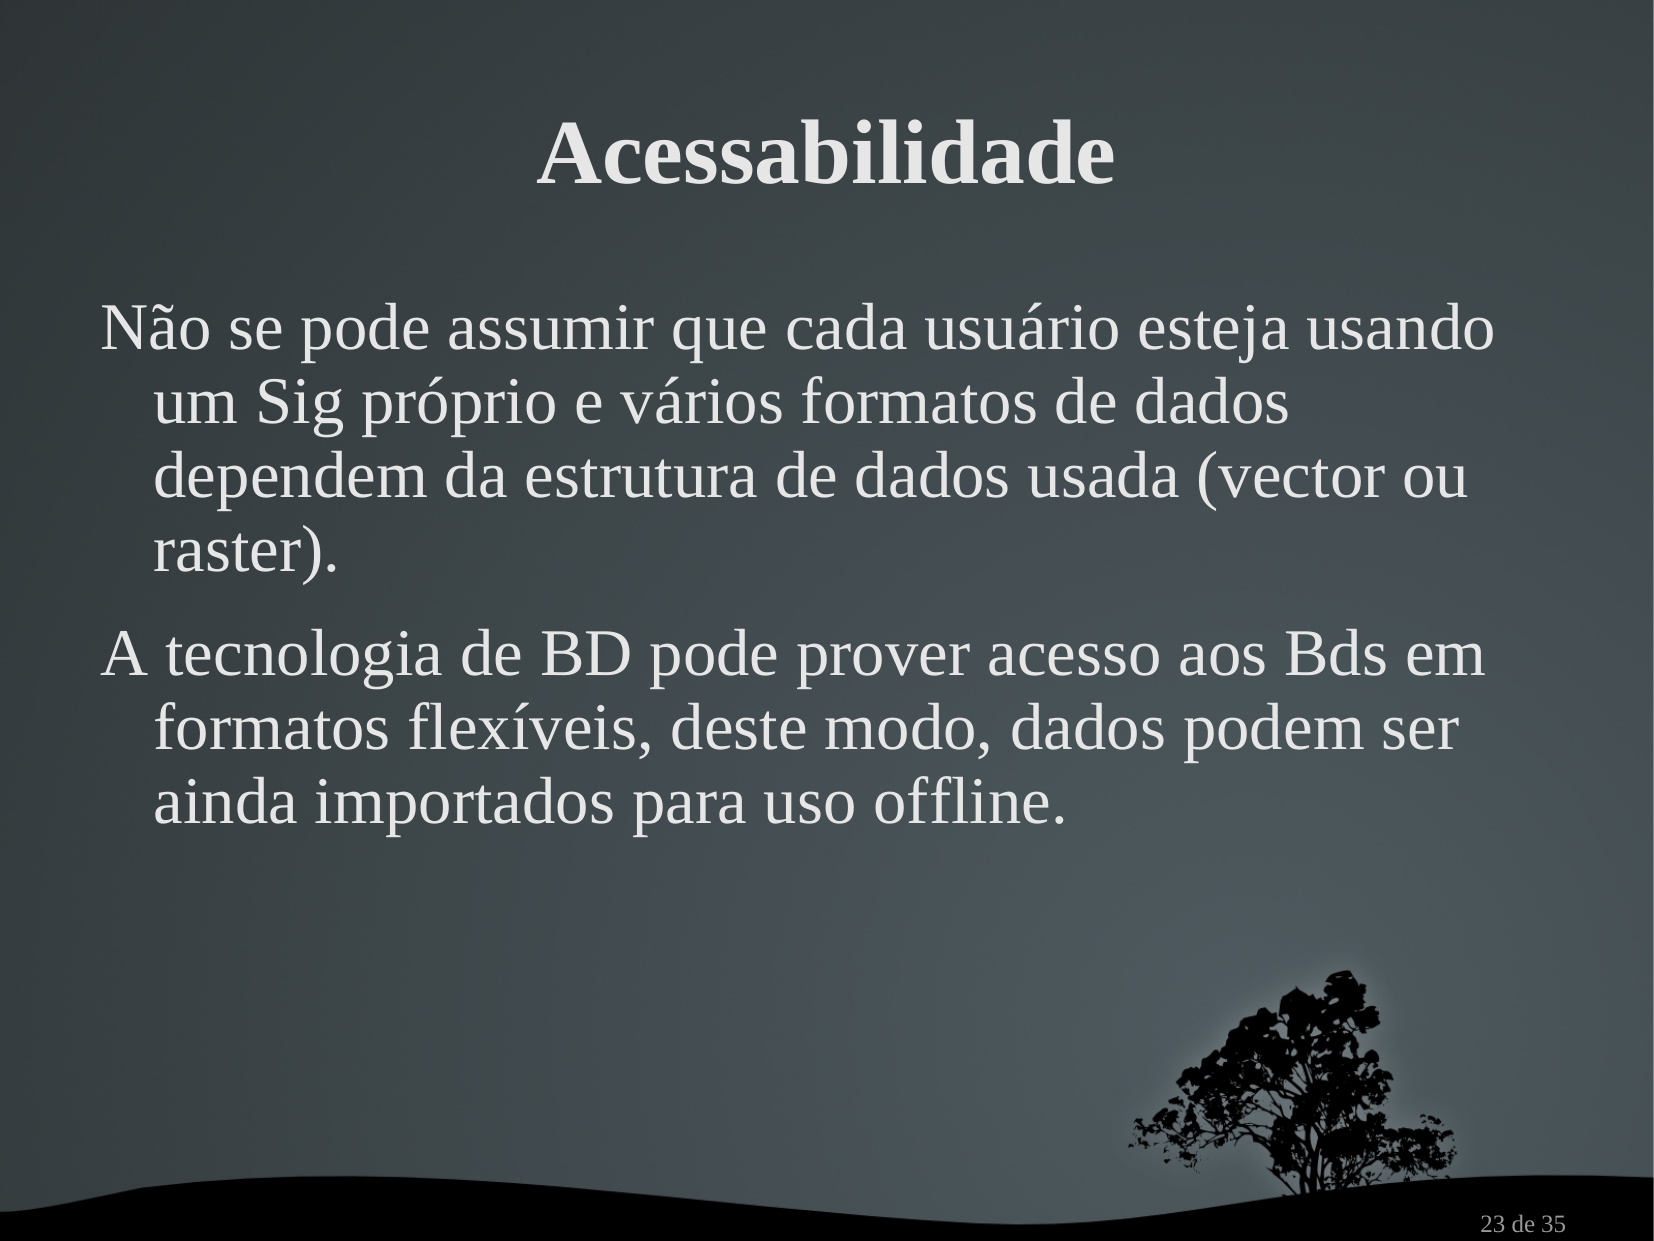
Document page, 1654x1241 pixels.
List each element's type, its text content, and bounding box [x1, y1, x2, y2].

list Não se pode assumir que cada usuário esteja usando um Sig próprio e vários formatos de dados dependem da estrutura de dados usada (vector ou raster). A tecnologia de BD pode prover acesso aos Bds em formatos flexíveis, deste modo, dados podem ser ainda importados para uso offline. [82, 290, 1571, 1094]
title Acessabilidade [82, 56, 1571, 250]
picture [0, 0, 1654, 1241]
